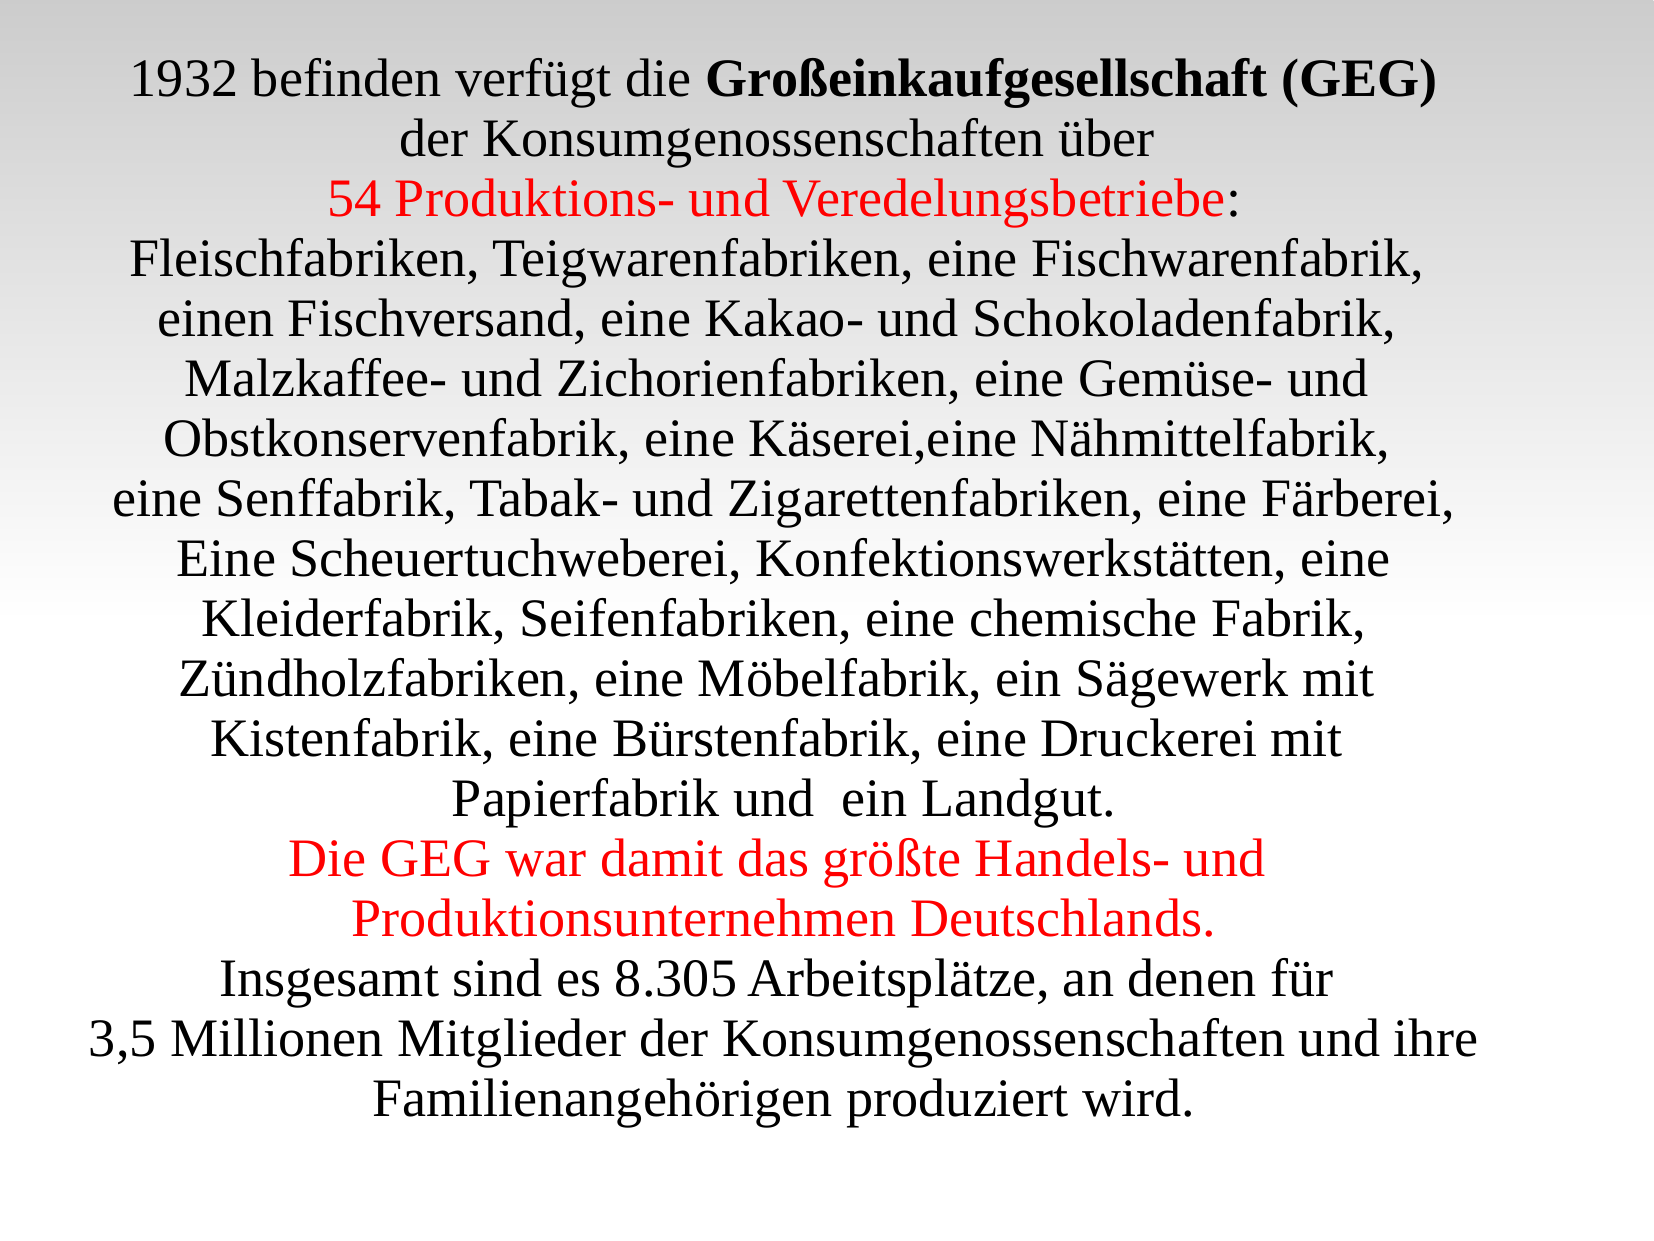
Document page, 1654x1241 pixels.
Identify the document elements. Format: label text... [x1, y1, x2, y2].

text_box 1932 befinden verfügt die Großeinkaufgesellschaft (GEG) der Konsumgenossenschaften über 54 Produktions- und Veredelungsbetriebe: Fleischfabriken, Teigwarenfabriken, eine Fischwarenfabrik, einen Fischversand, eine Kakao- und Schokoladenfabrik, Malzkaffee- und Zichorienfabriken, eine Gemüse- und Obstkonservenfabrik, eine Käserei,eine Nähmittelfabrik, eine Senffabrik, Tabak- und Zigarettenfabriken, eine Färberei, Eine Scheuertuchweberei, Konfektionswerkstätten, eine Kleiderfabrik, Seifenfabriken, eine chemische Fabrik, Zündholzfabriken, eine Möbelfabrik, ein Sägewerk mit Kistenfabrik, eine Bürstenfabrik, eine Druckerei mit Papierfabrik und ein Landgut. Die GEG war damit das größte Handels- und Produktionsunternehmen Deutschlands. Insgesamt sind es 8.305 Arbeitsplätze, an denen für 3,5 Millionen Mitglieder der Konsumgenossenschaften und ihre Familienangehörigen produziert wird. [74, 41, 1595, 1137]
